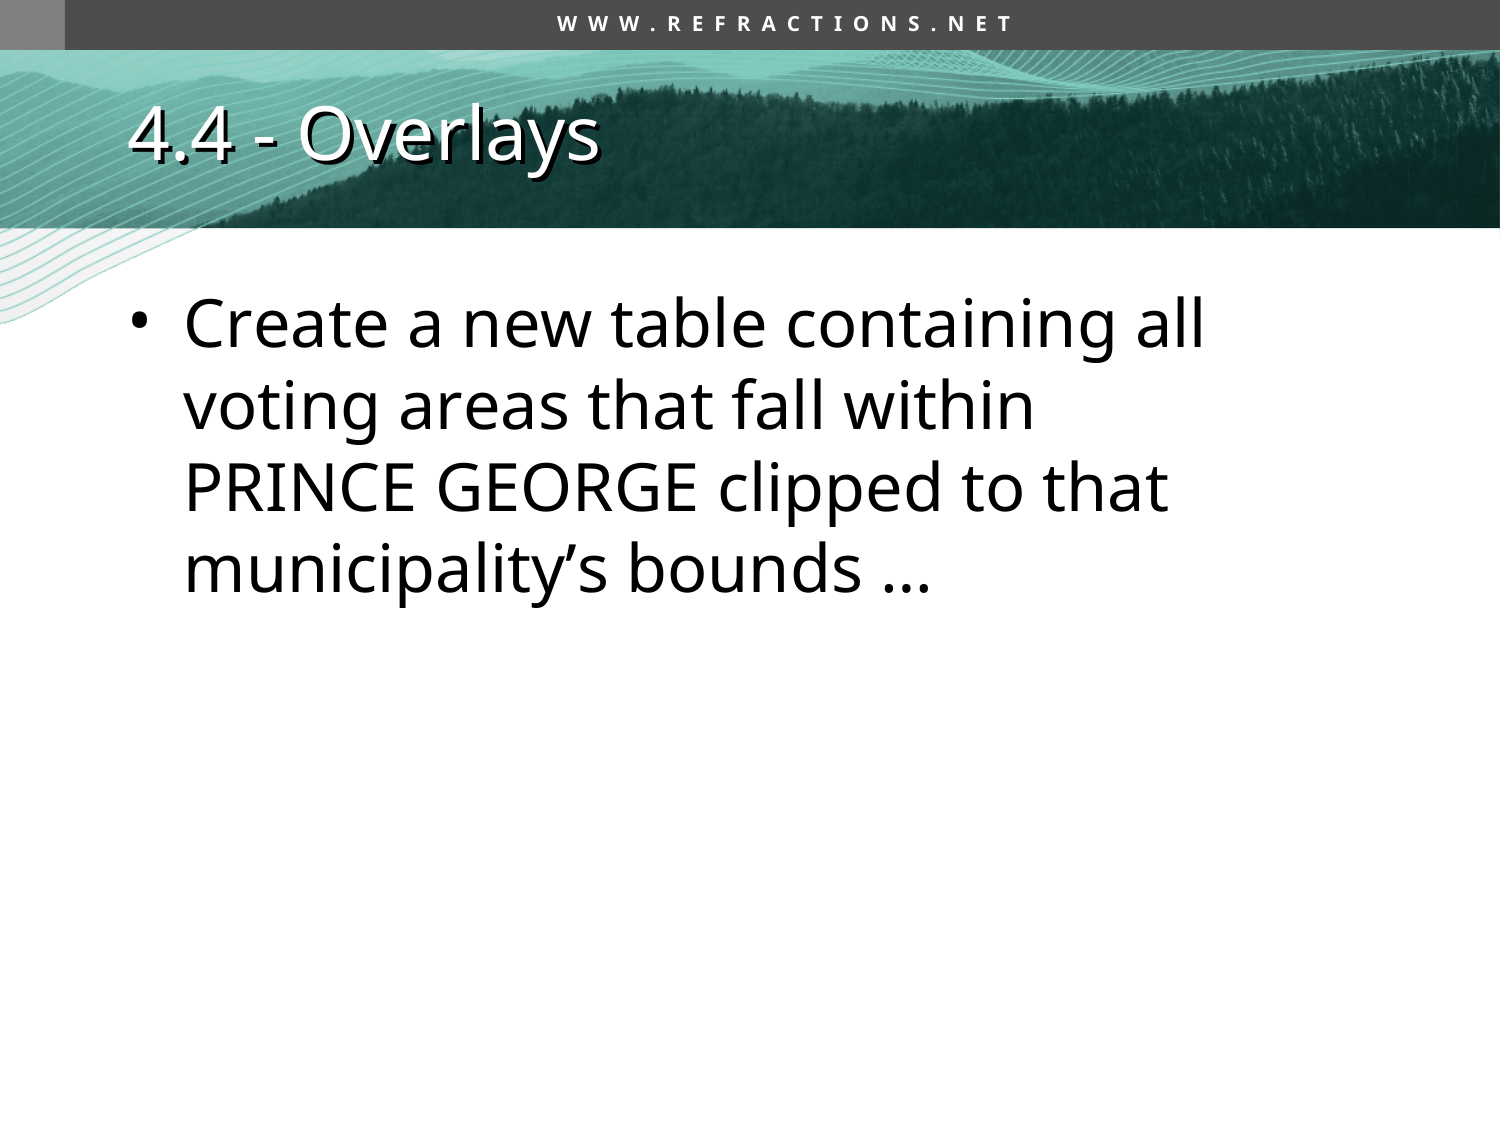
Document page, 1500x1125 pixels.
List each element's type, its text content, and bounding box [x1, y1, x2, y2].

picture [0, 50, 1500, 325]
list Create a new table containing all voting areas that fall within PRINCE GEORGE clipped to that municipality’s bounds … [112, 274, 1388, 1050]
title 4.4 - Overlays [112, 49, 1388, 213]
